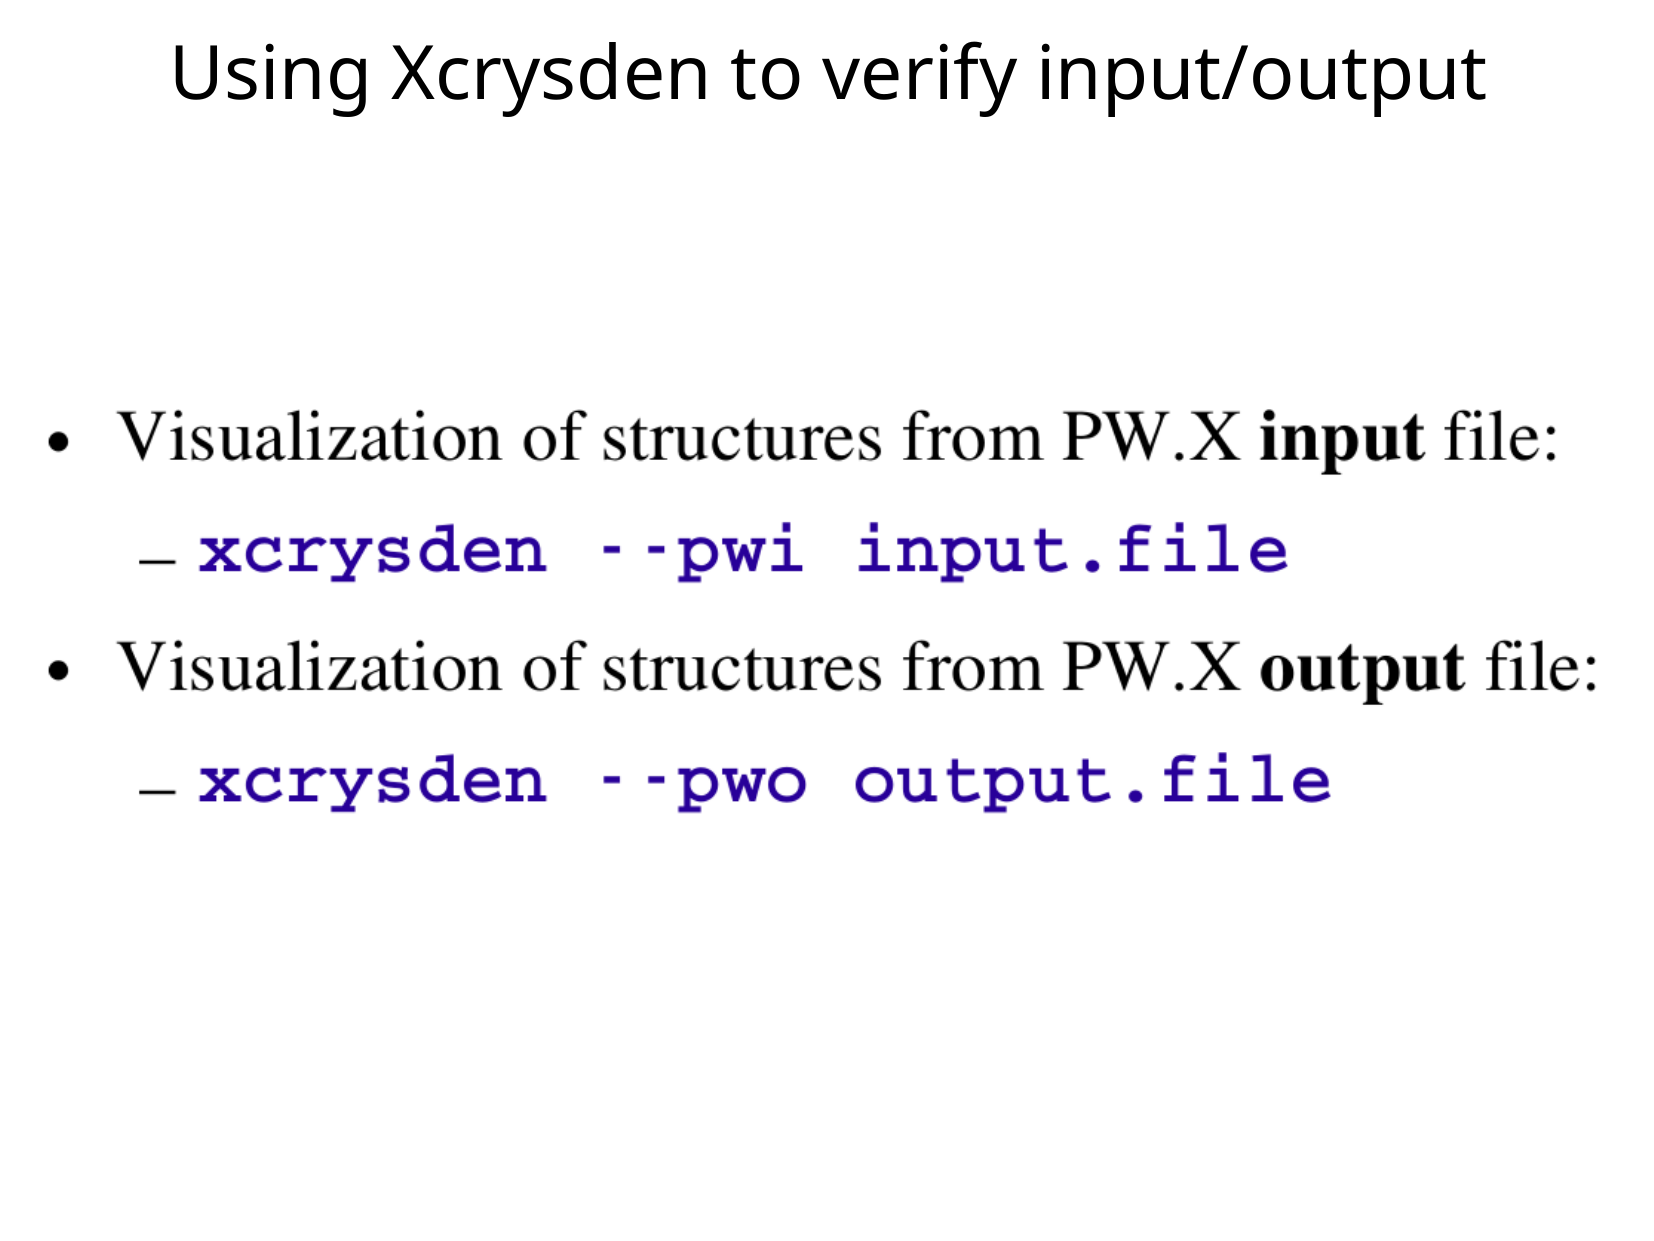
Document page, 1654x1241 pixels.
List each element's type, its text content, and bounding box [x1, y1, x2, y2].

text_box Using Xcrysden to verify input/output [4, 0, 1654, 159]
picture [0, 359, 1654, 856]
